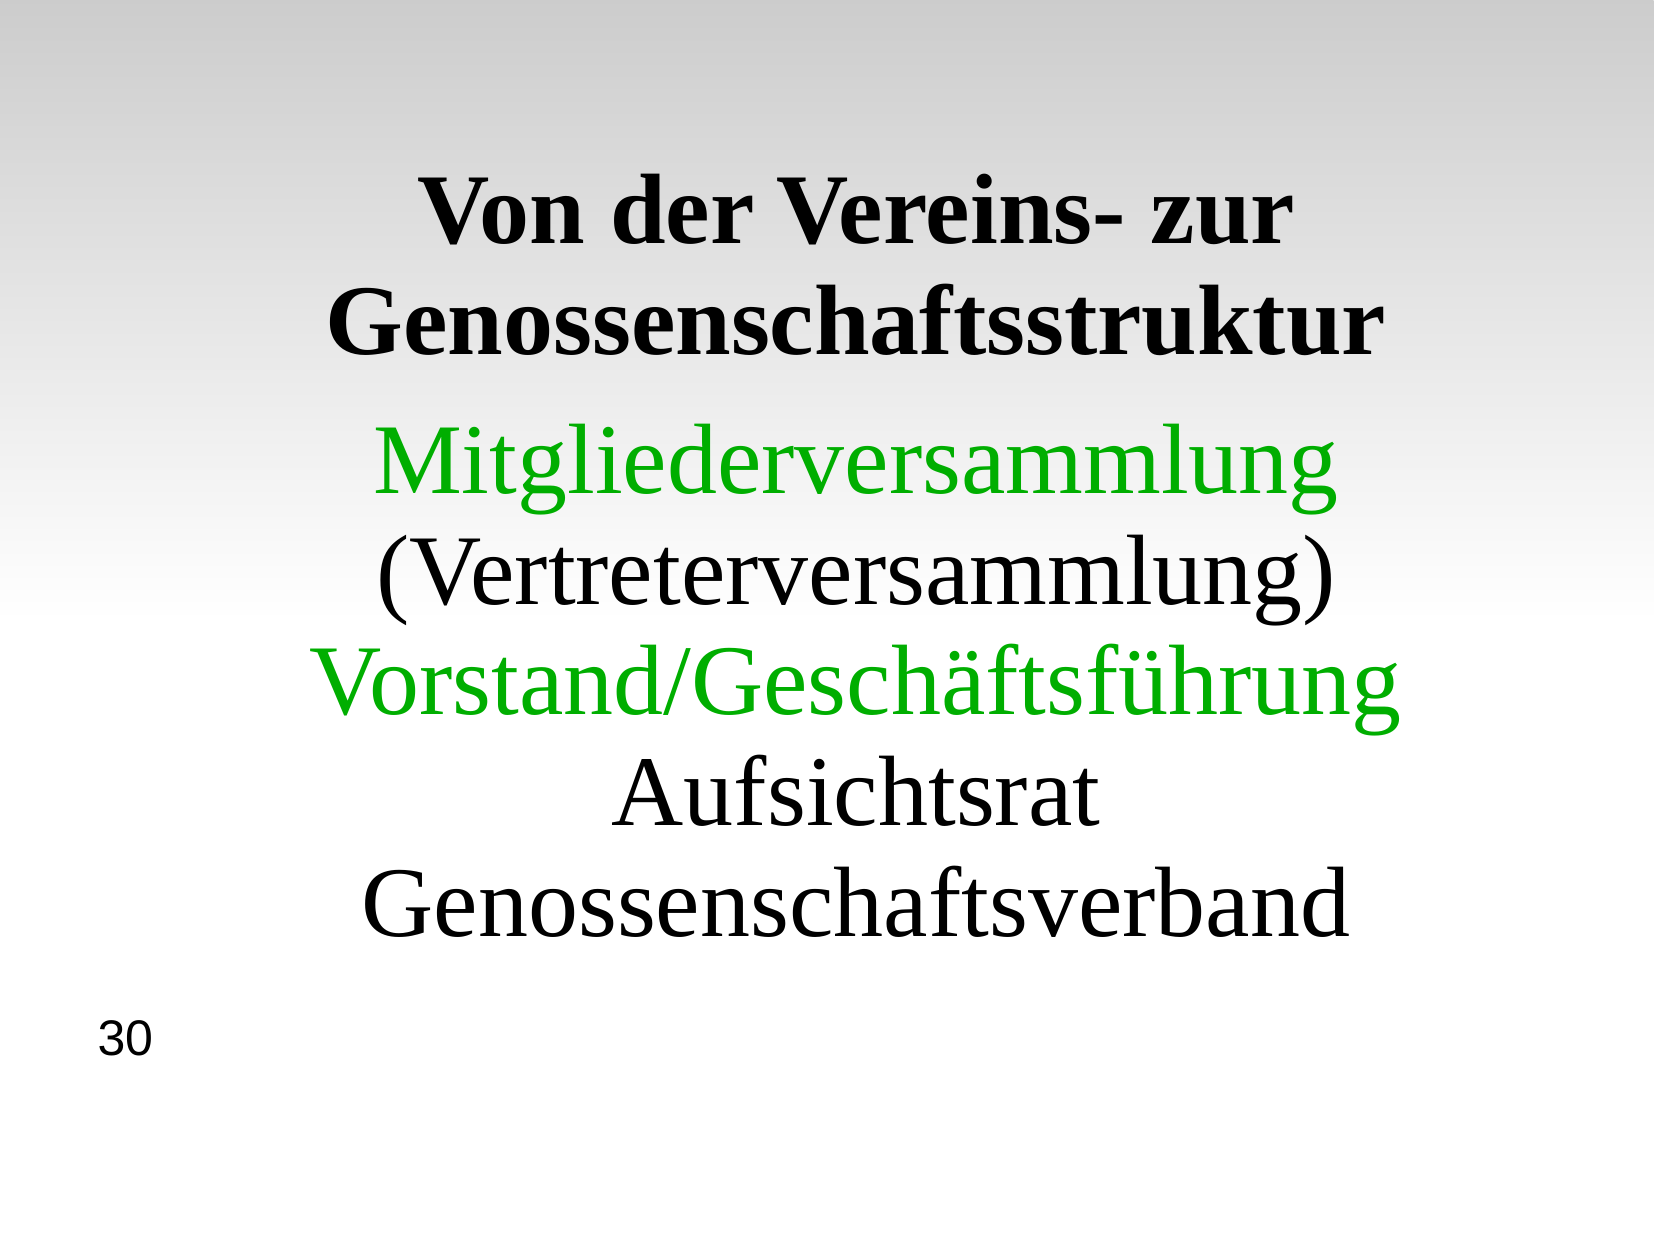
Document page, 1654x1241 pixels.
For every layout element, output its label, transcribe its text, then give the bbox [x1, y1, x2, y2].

text_box Von der Vereins- zur Genossenschaftsstruktur Mitgliederversammlung (Vertreterversammlung) Vorstand/Geschäftsführung Aufsichtsrat Genossenschaftsverband [295, 147, 1418, 966]
text_box <Nummer> [82, 1002, 363, 1078]
